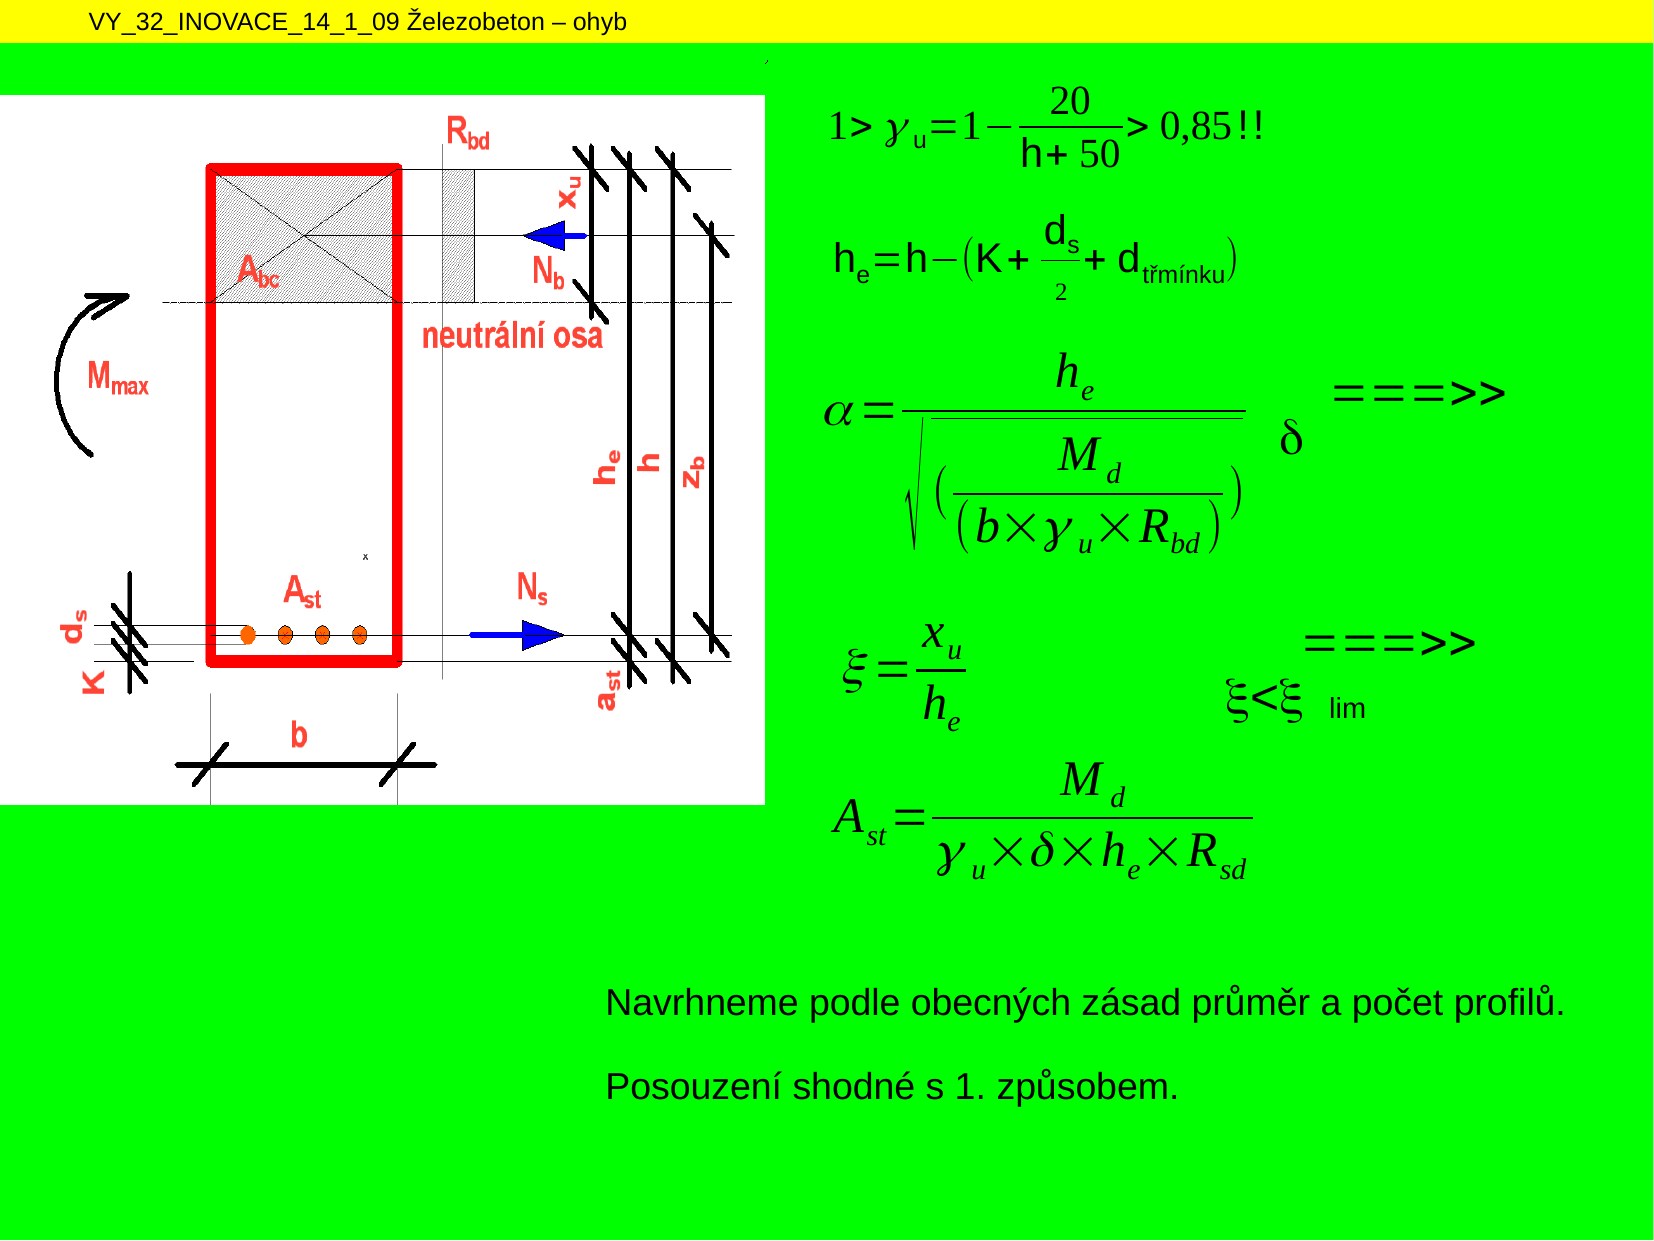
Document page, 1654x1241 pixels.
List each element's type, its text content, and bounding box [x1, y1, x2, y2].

chart [833, 603, 975, 739]
text_box Navrhneme podle obecných zásad průměr a počet profilů. Posouzení shodné s 1. způsobem. [590, 974, 1581, 1116]
text_box VY_32_INOVACE_14_1_09 Železobeton – ohyb [0, 0, 1654, 43]
text_box ===>> d [1240, 366, 1565, 443]
text_box ===>> x<x lim [1210, 616, 1625, 709]
chart [822, 751, 1262, 886]
chart [814, 344, 1255, 562]
picture [0, 95, 765, 805]
chart [826, 206, 1246, 310]
chart [821, 77, 1270, 178]
